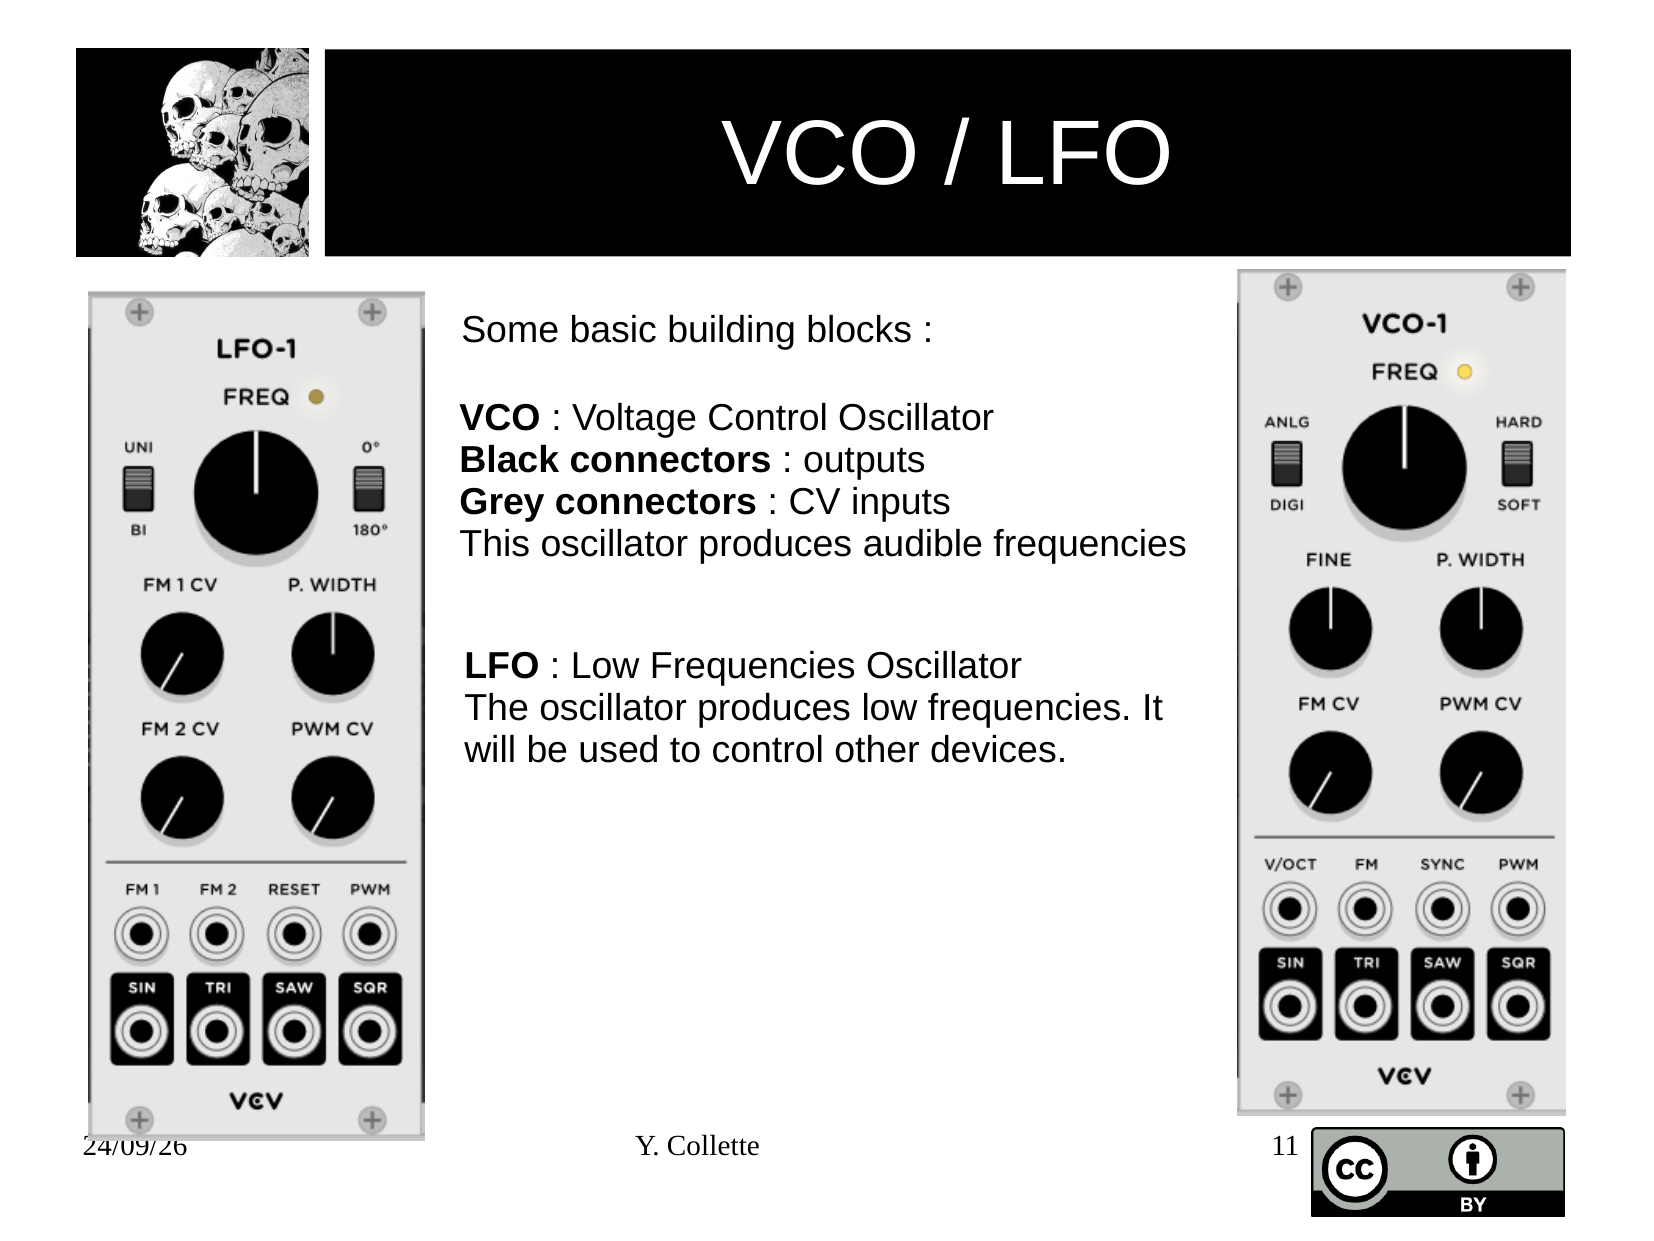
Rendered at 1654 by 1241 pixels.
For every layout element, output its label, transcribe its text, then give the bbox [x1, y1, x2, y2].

text_box VCO : Voltage Control Oscillator Black connectors : outputs Grey connectors : CV inputs This oscillator produces audible frequencies [444, 389, 1219, 572]
text_box LFO : Low Frequencies Oscillator The oscillator produces low frequencies. It will be used to control other devices. [449, 636, 1202, 778]
picture [1237, 269, 1566, 1116]
picture [1311, 1127, 1565, 1217]
title VCO / LFO [324, 49, 1571, 257]
picture [76, 48, 309, 257]
picture [88, 291, 425, 1141]
text_box Some basic building blocks : [446, 301, 1196, 358]
